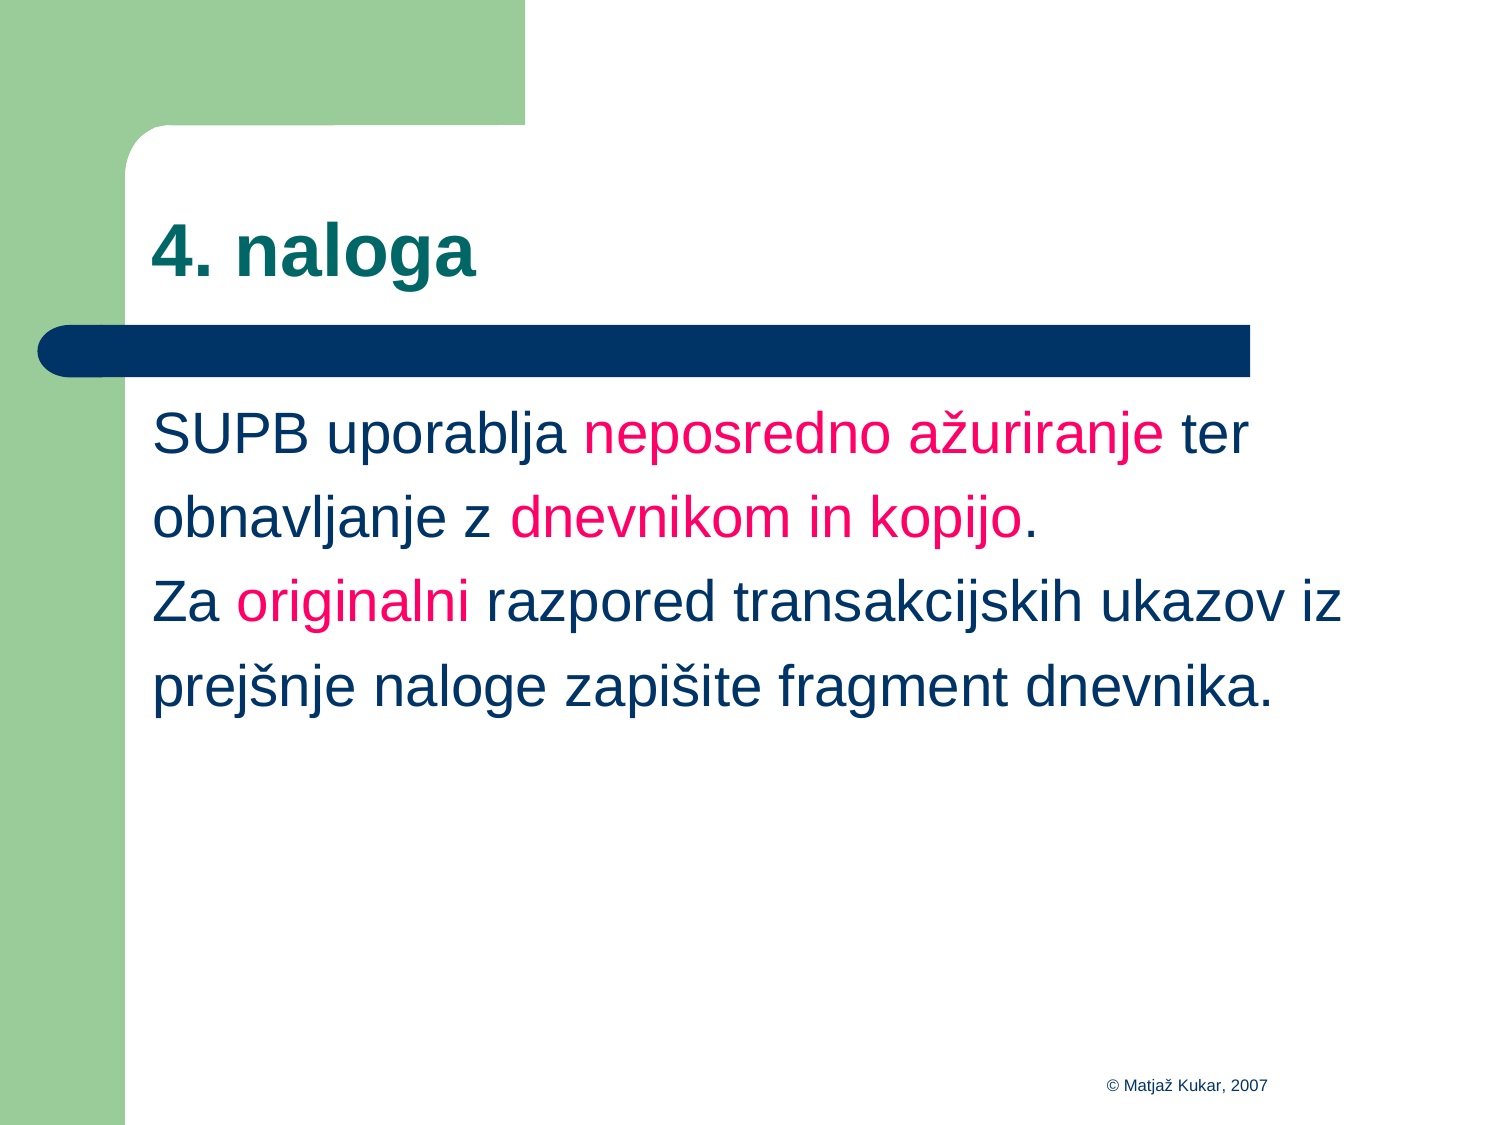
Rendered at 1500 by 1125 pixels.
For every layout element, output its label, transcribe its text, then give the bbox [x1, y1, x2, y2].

title 4. naloga [136, 136, 1414, 301]
list SUPB uporablja neposredno ažuriranje ter obnavljanje z dnevnikom in kopijo. Za originalni razpored transakcijskih ukazov iz prejšnje naloge zapišite fragment dnevnika. [137, 387, 1400, 999]
text_box © Matjaž Kukar, 2007 [949, 1025, 1426, 1103]
